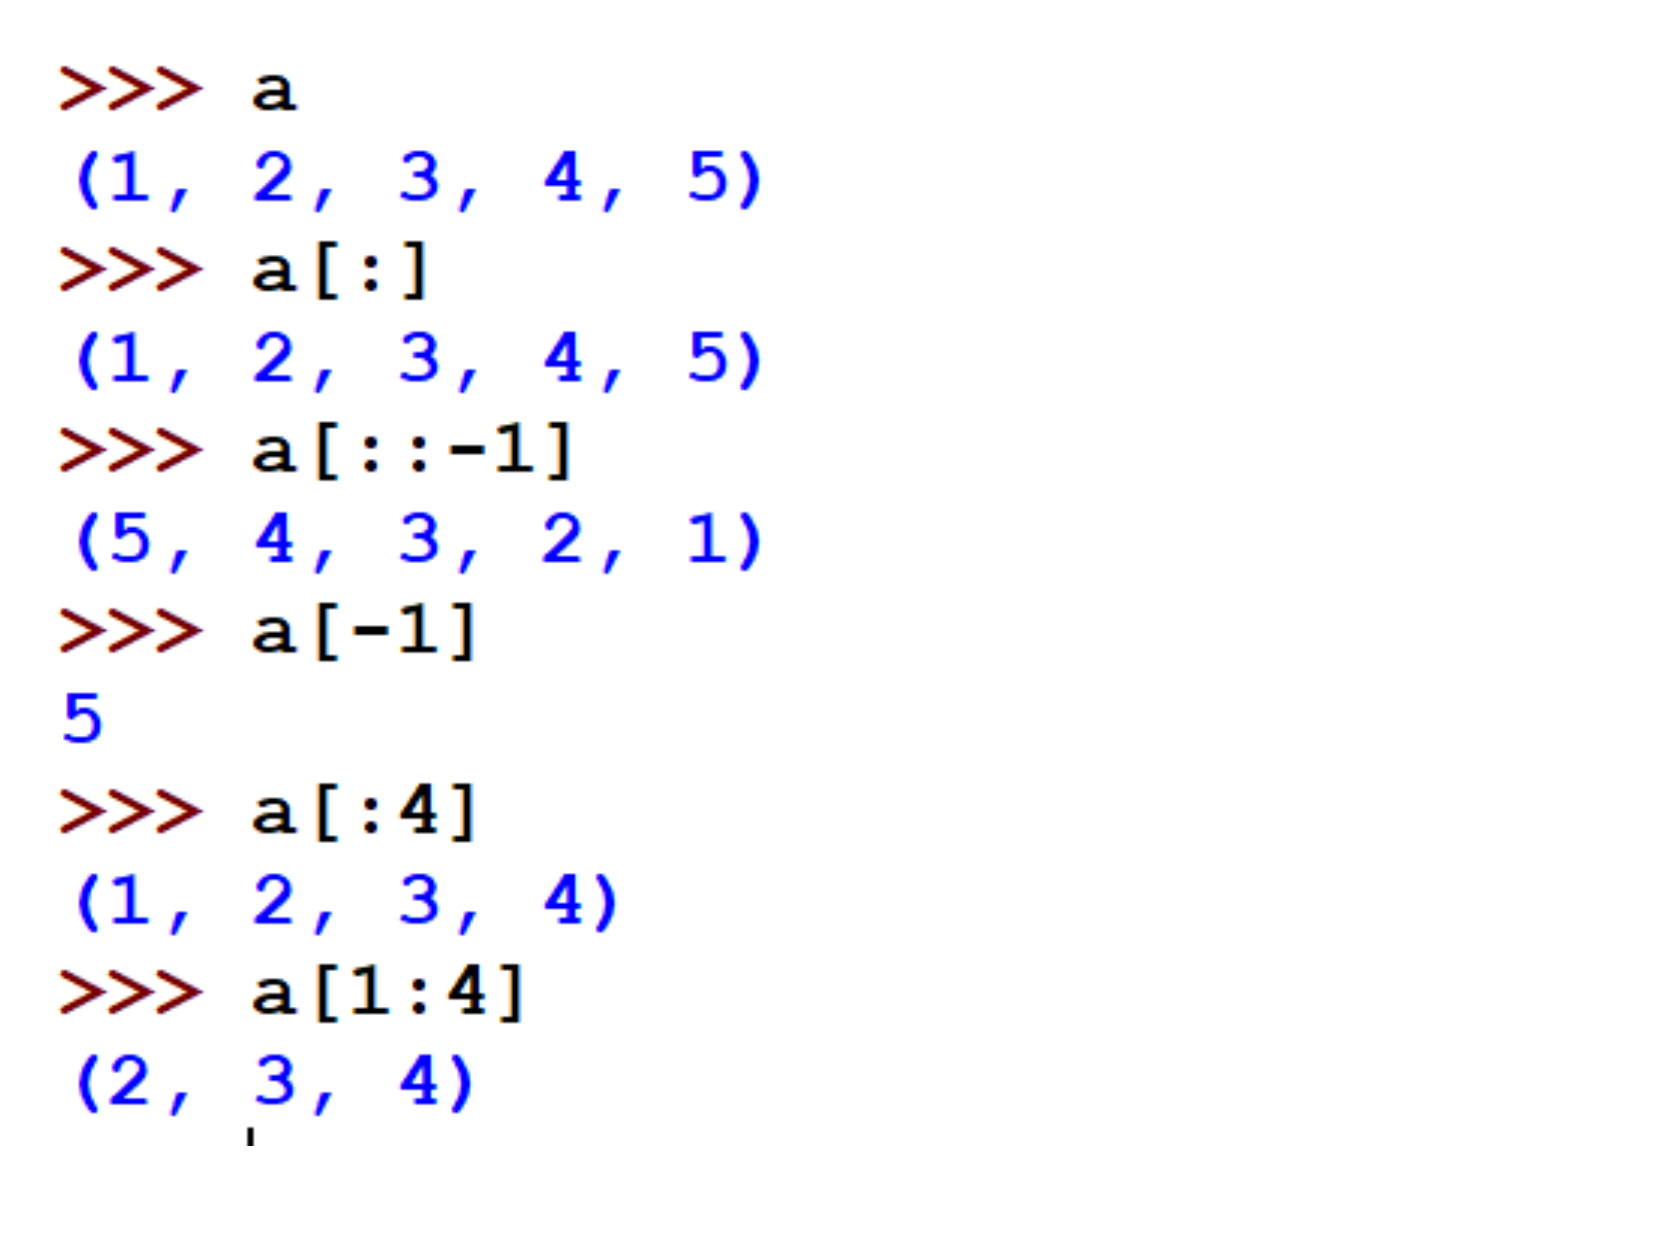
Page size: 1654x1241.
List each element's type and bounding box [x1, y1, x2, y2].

picture [47, 47, 898, 1146]
